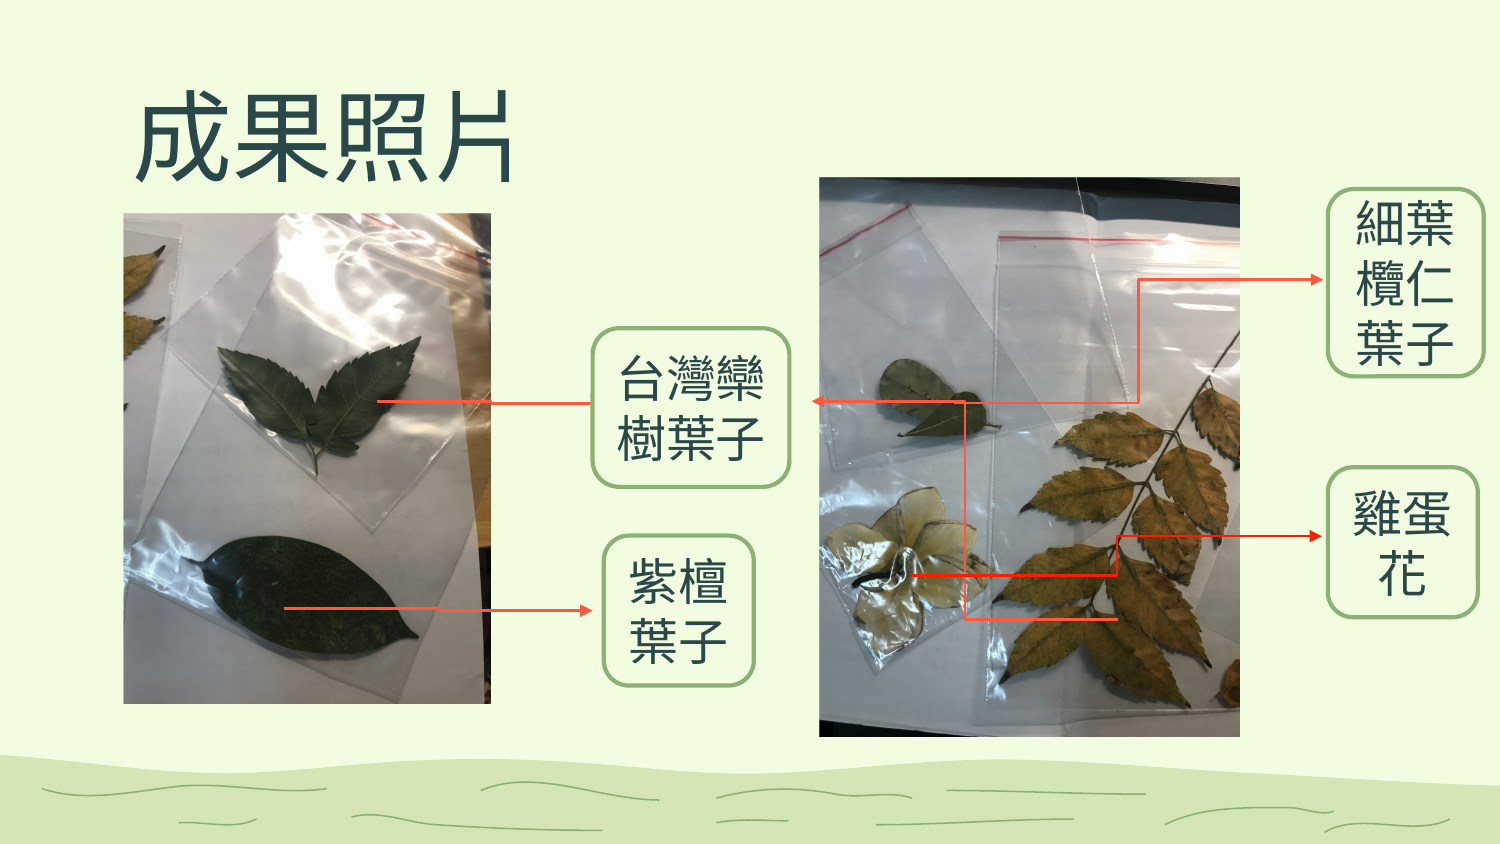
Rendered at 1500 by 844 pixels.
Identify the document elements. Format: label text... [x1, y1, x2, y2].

picture [819, 403, 1240, 737]
picture [966, 281, 1240, 574]
text_box 細葉欖仁葉子 [1327, 189, 1484, 377]
text_box 雞蛋花 [1327, 467, 1478, 618]
title 成果照片 [116, 88, 1383, 182]
picture [123, 213, 491, 705]
picture [819, 177, 1240, 402]
text_box 台灣欒樹葉子 [592, 328, 790, 487]
text_box 紫檀葉子 [603, 535, 754, 686]
